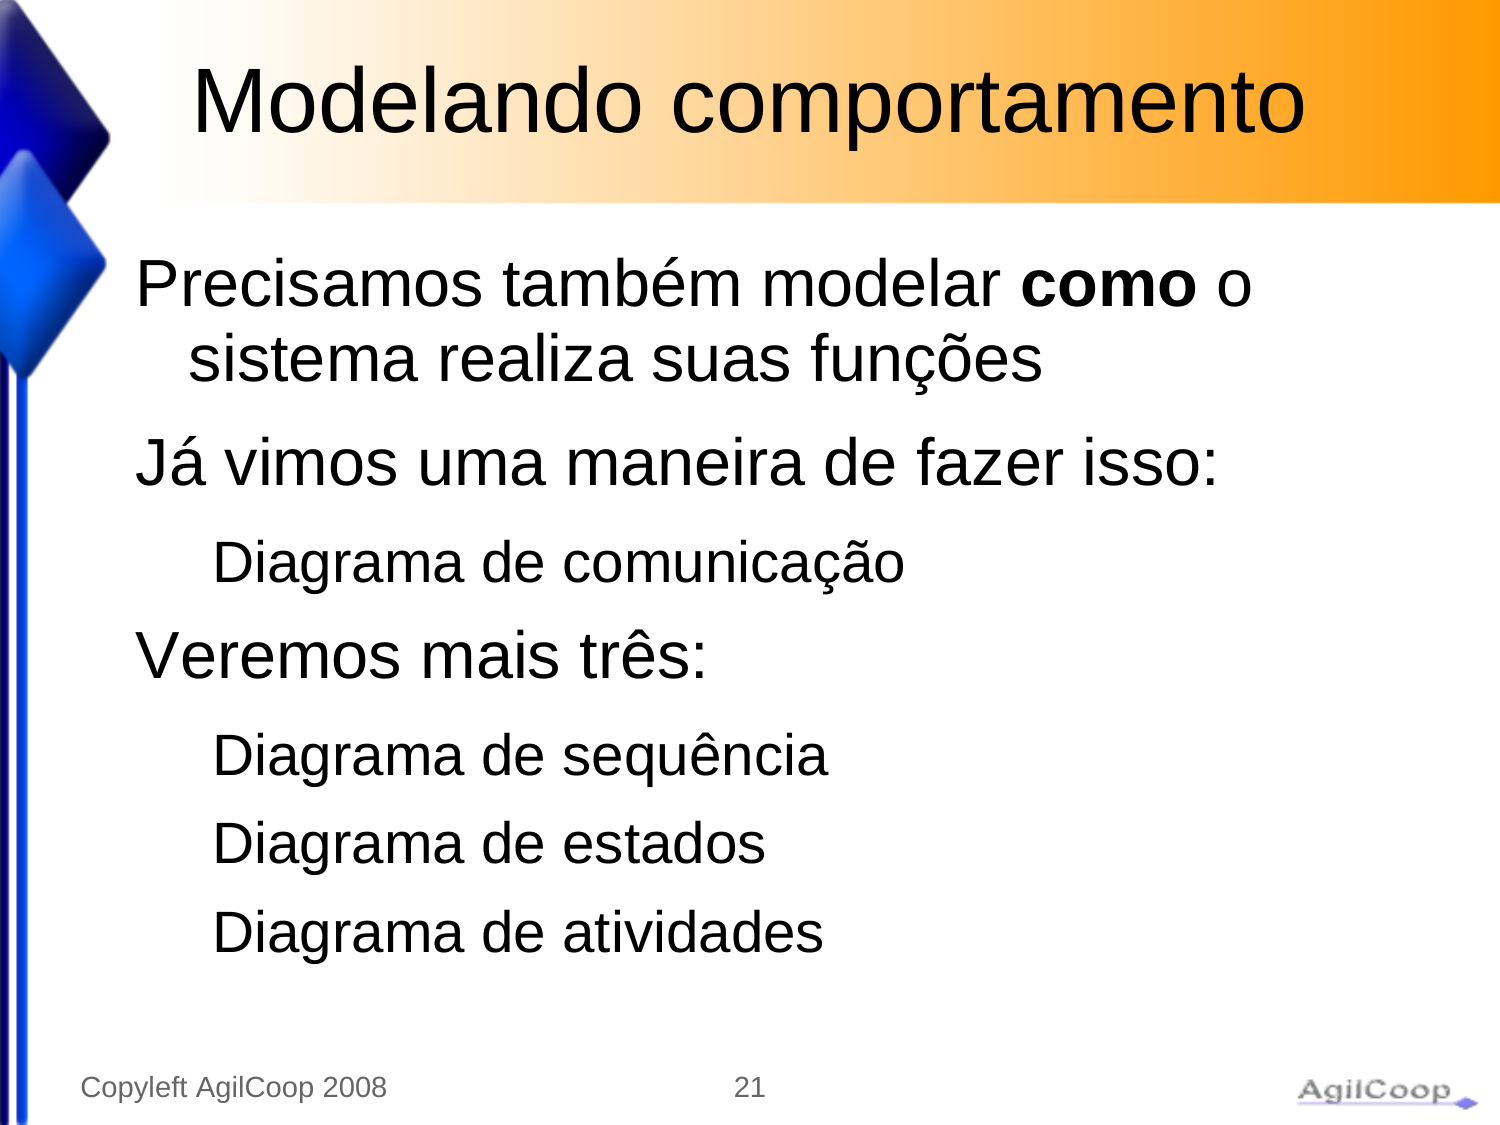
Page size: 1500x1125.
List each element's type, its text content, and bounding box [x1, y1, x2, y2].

picture [0, 0, 1500, 1125]
list Precisamos também modelar como o sistema realiza suas funções Já vimos uma maneira de fazer isso: Diagrama de comunicação Veremos mais três: Diagrama de sequência Diagrama de estados Diagrama de atividades [118, 246, 1477, 1004]
title Modelando comportamento [75, 14, 1425, 188]
